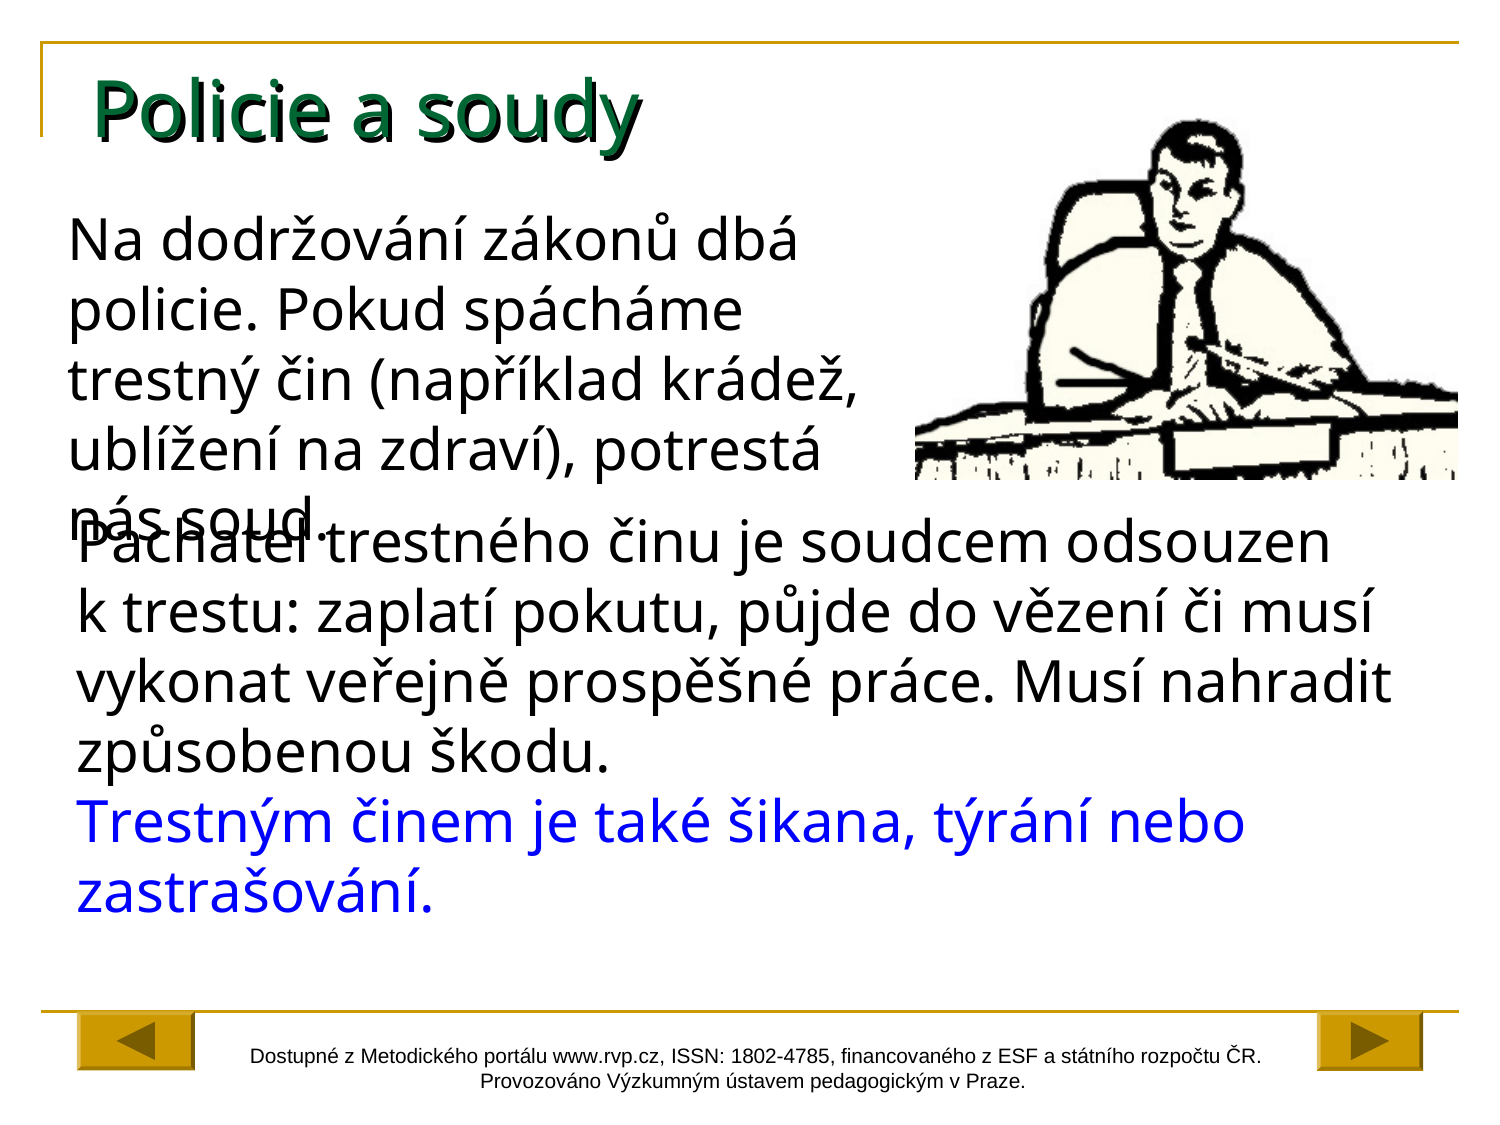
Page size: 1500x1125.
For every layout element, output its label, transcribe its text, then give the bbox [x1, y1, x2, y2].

text_box [1318, 1011, 1424, 1071]
text_box [78, 1011, 195, 1071]
text_box Pachatel trestného činu je soudcem odsouzen k trestu: zaplatí pokutu, půjde do vězení či musí vykonat veřejně prospěšné práce. Musí nahradit způsobenou škodu. Trestným činem je také šikana, týrání nebo zastrašování. [61, 496, 1459, 933]
picture [915, 66, 1458, 480]
title Policie a soudy [74, 45, 810, 185]
text_box Na dodržování zákonů dbá policie. Pokud spácháme trestný čin (například krádež, ublížení na zdraví), potrestá nás soud. [53, 194, 916, 561]
